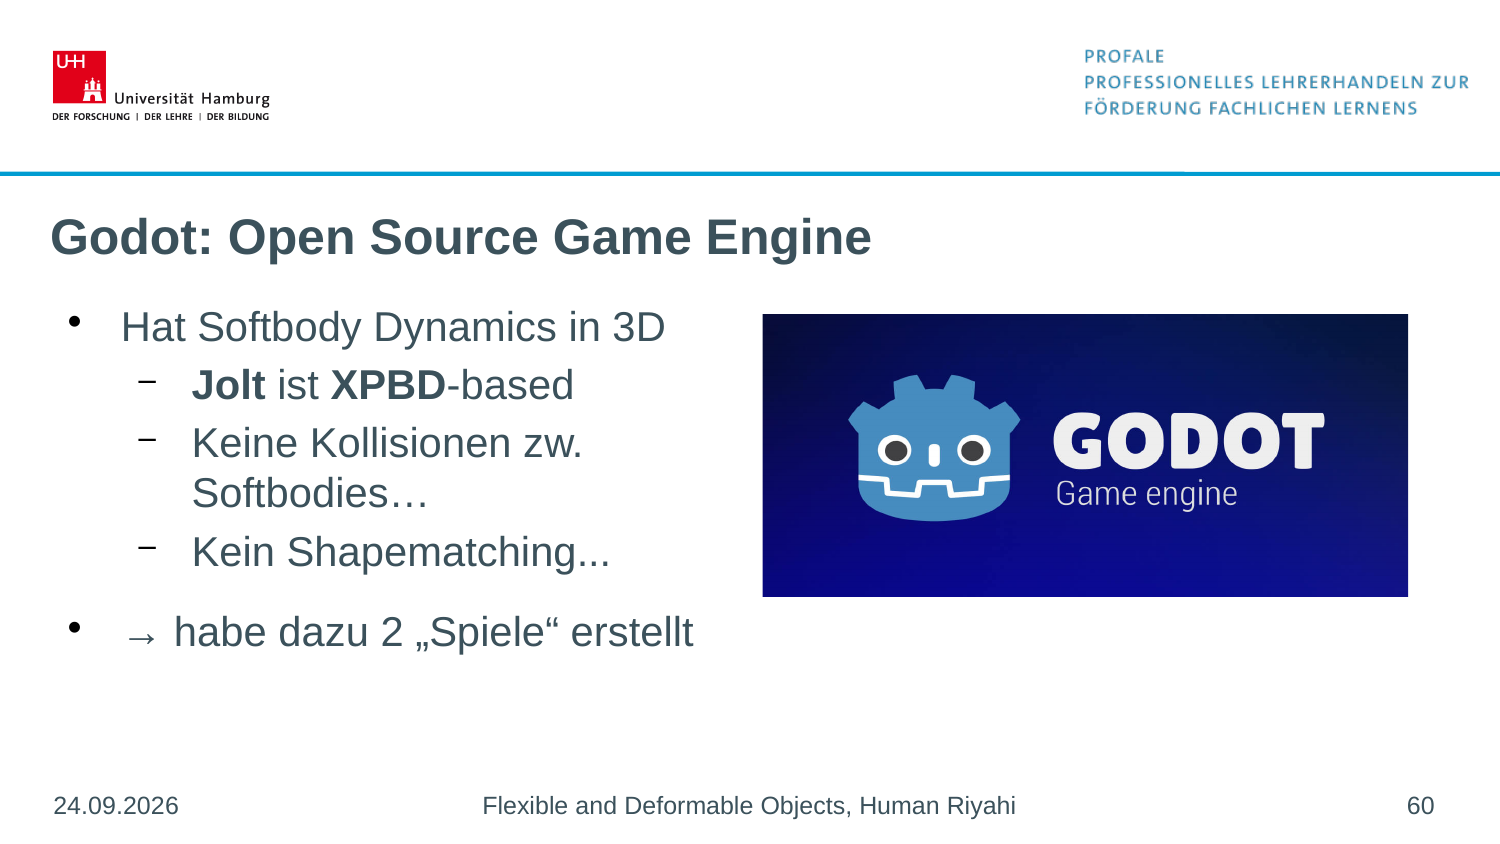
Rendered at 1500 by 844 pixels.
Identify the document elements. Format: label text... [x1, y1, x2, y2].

text_box Flexible and Deformable Objects, Human Riyahi [454, 782, 1046, 827]
picture [762, 314, 1409, 597]
picture [1085, 48, 1469, 115]
picture [0, 0, 322, 147]
text_box <number> [1084, 782, 1435, 827]
text_box 08.07.2026 [53, 782, 404, 827]
list Hat Softbody Dynamics in 3D Jolt ist XPBD-based Keine Kollisionen zw. Softbodies… Kein Shapematching... → habe dazu 2 „Spiele“ erstellt [35, 291, 763, 765]
title Godot: Open Source Game Engine [35, 197, 1436, 280]
